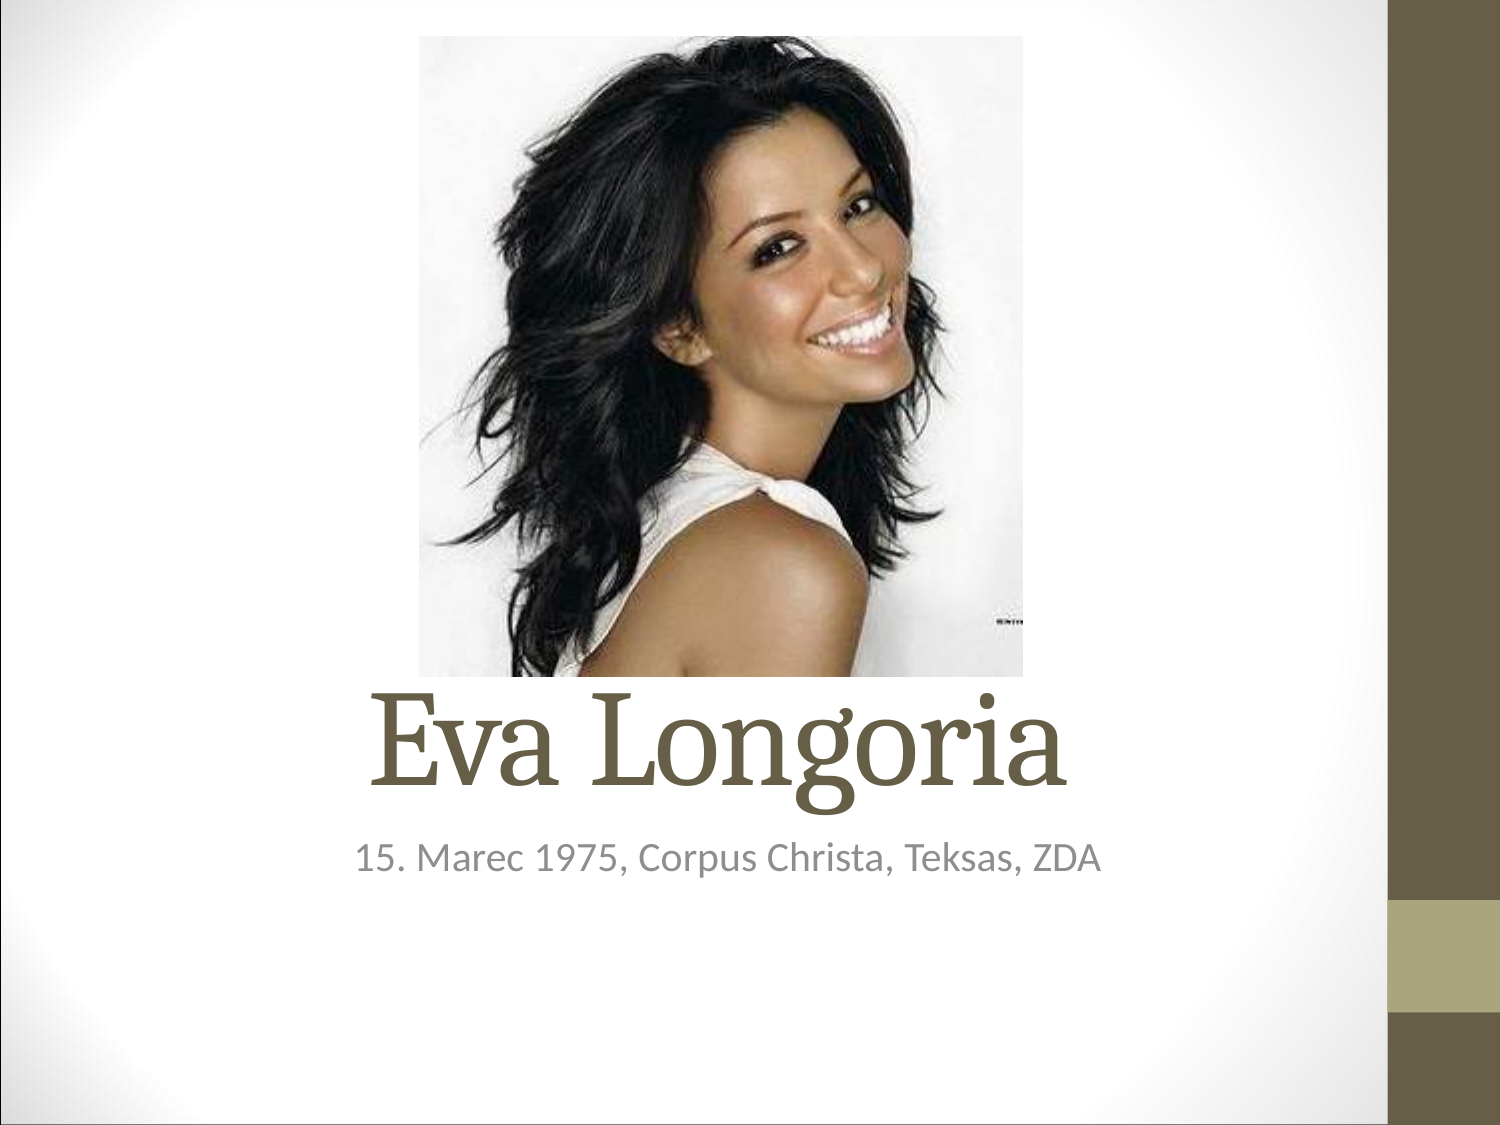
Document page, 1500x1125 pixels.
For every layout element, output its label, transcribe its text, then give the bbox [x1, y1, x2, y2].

subtitle 15. Marec 1975, Corpus Christa, Teksas, ZDA [112, 822, 1173, 973]
picture [0, 0, 1387, 1125]
title Eva Longoria [100, 432, 1339, 821]
